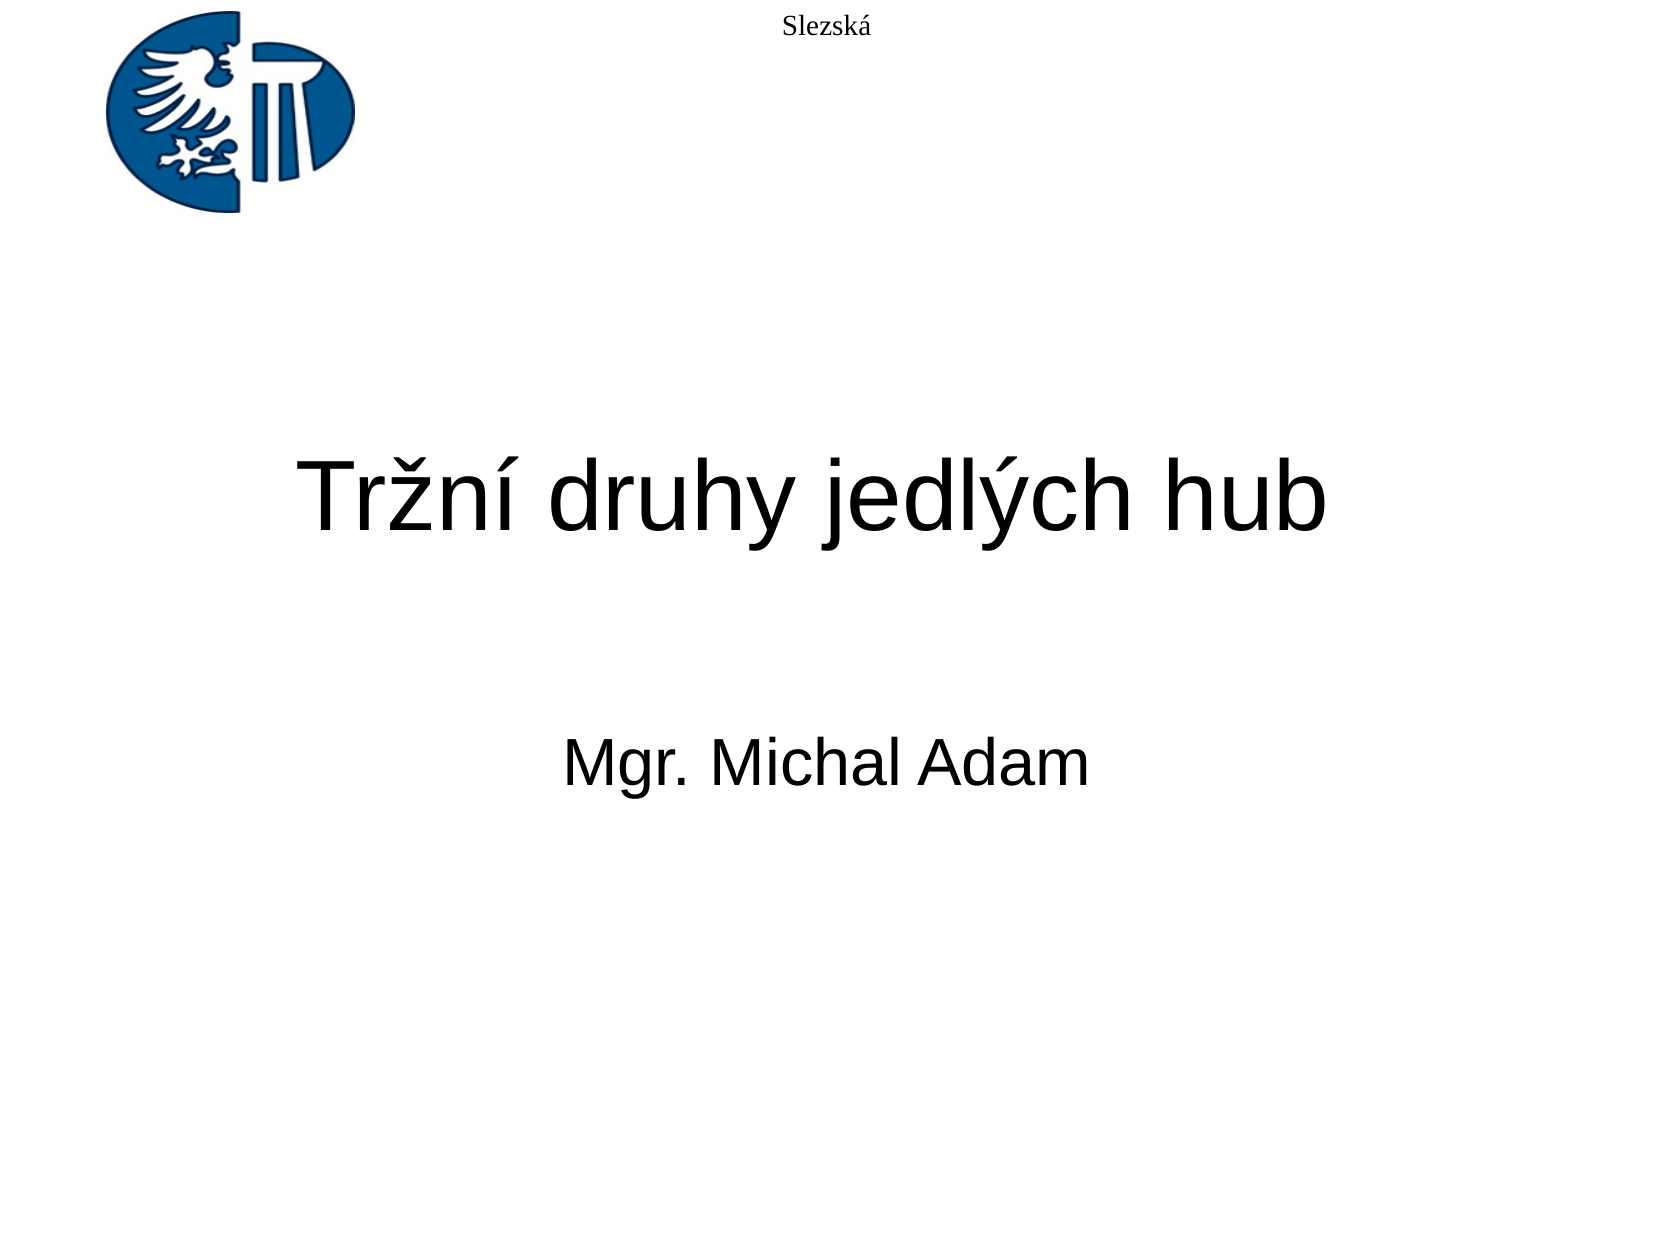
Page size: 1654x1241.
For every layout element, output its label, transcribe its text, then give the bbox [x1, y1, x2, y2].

picture [106, 11, 355, 213]
subtitle Mgr. Michal Adam [82, 673, 1571, 851]
title Tržní druhy jedlých hub [82, 330, 1571, 662]
